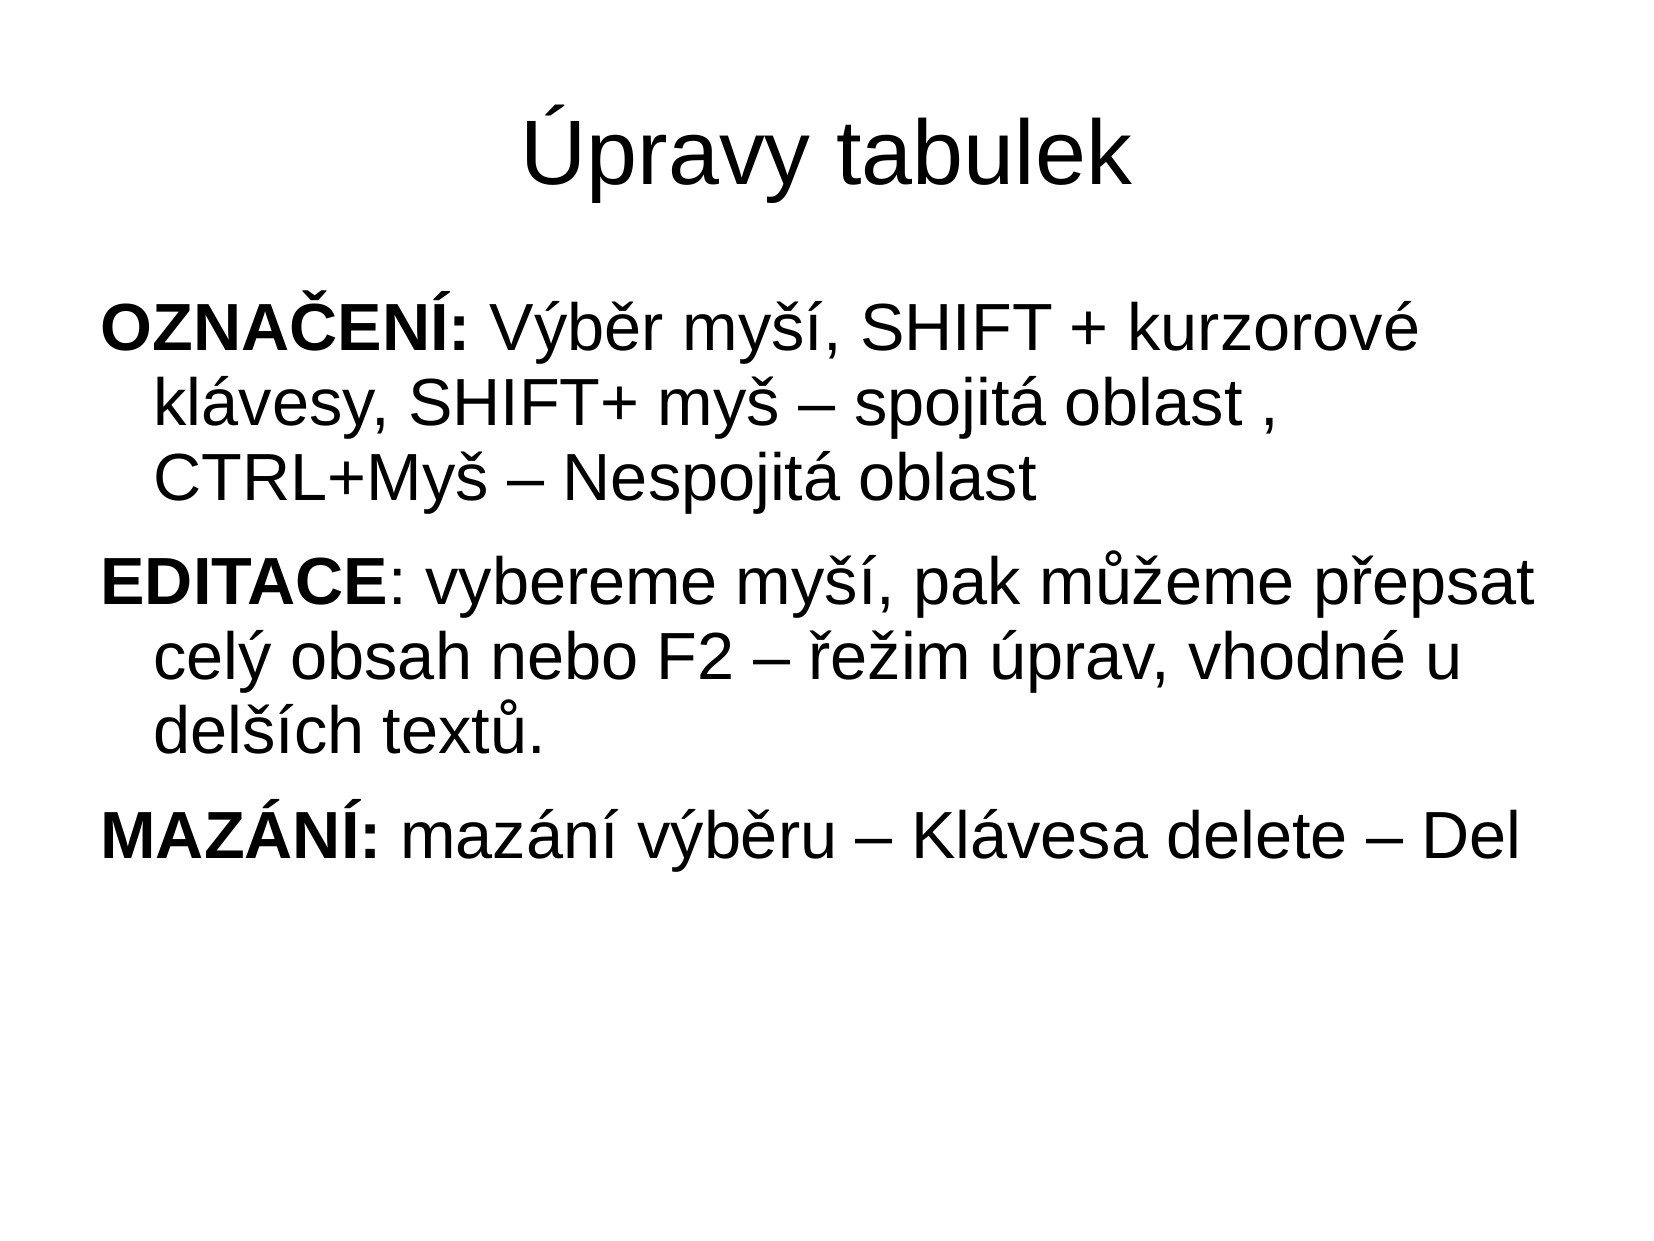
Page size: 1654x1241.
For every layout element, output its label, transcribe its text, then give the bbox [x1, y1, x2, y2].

title Úpravy tabulek [82, 56, 1571, 250]
list OZNAČENÍ: Výběr myší, SHIFT + kurzorové klávesy, SHIFT+ myš – spojitá oblast , CTRL+Myš – Nespojitá oblast EDITACE: vybereme myší, pak můžeme přepsat celý obsah nebo F2 – řežim úprav, vhodné u delších textů. MAZÁNÍ: mazání výběru – Klávesa delete – Del [82, 290, 1571, 1094]
